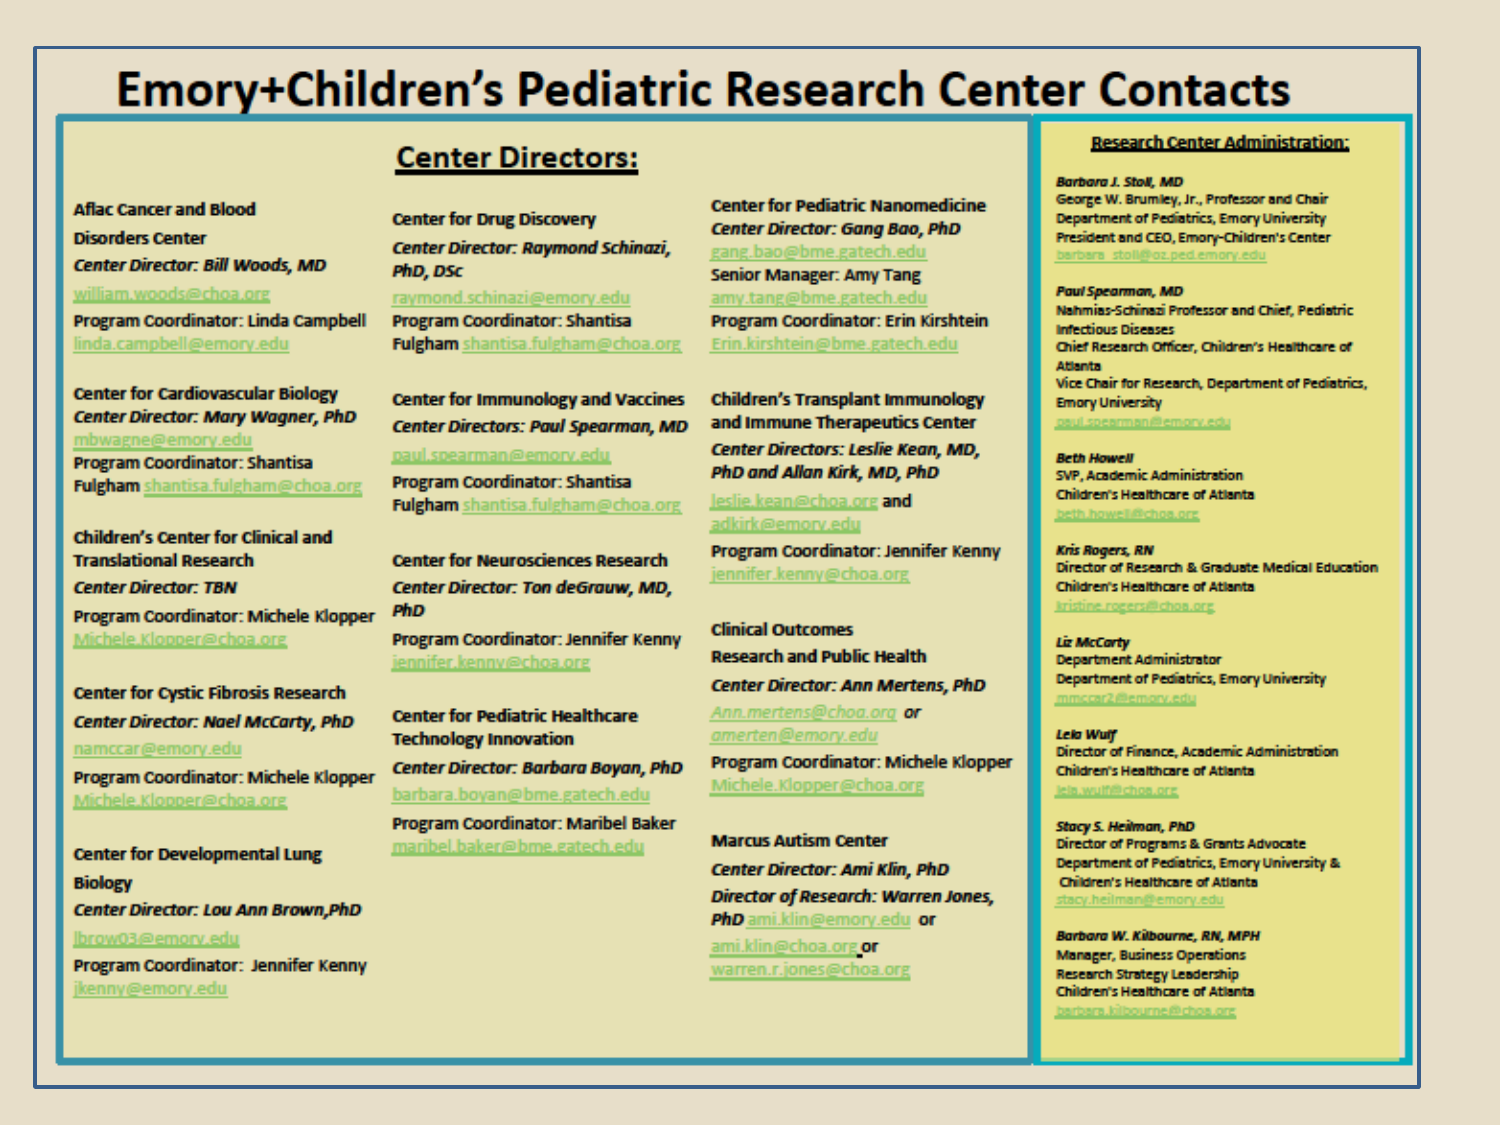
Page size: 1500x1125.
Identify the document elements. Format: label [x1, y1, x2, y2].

chart [37, 50, 1417, 1085]
